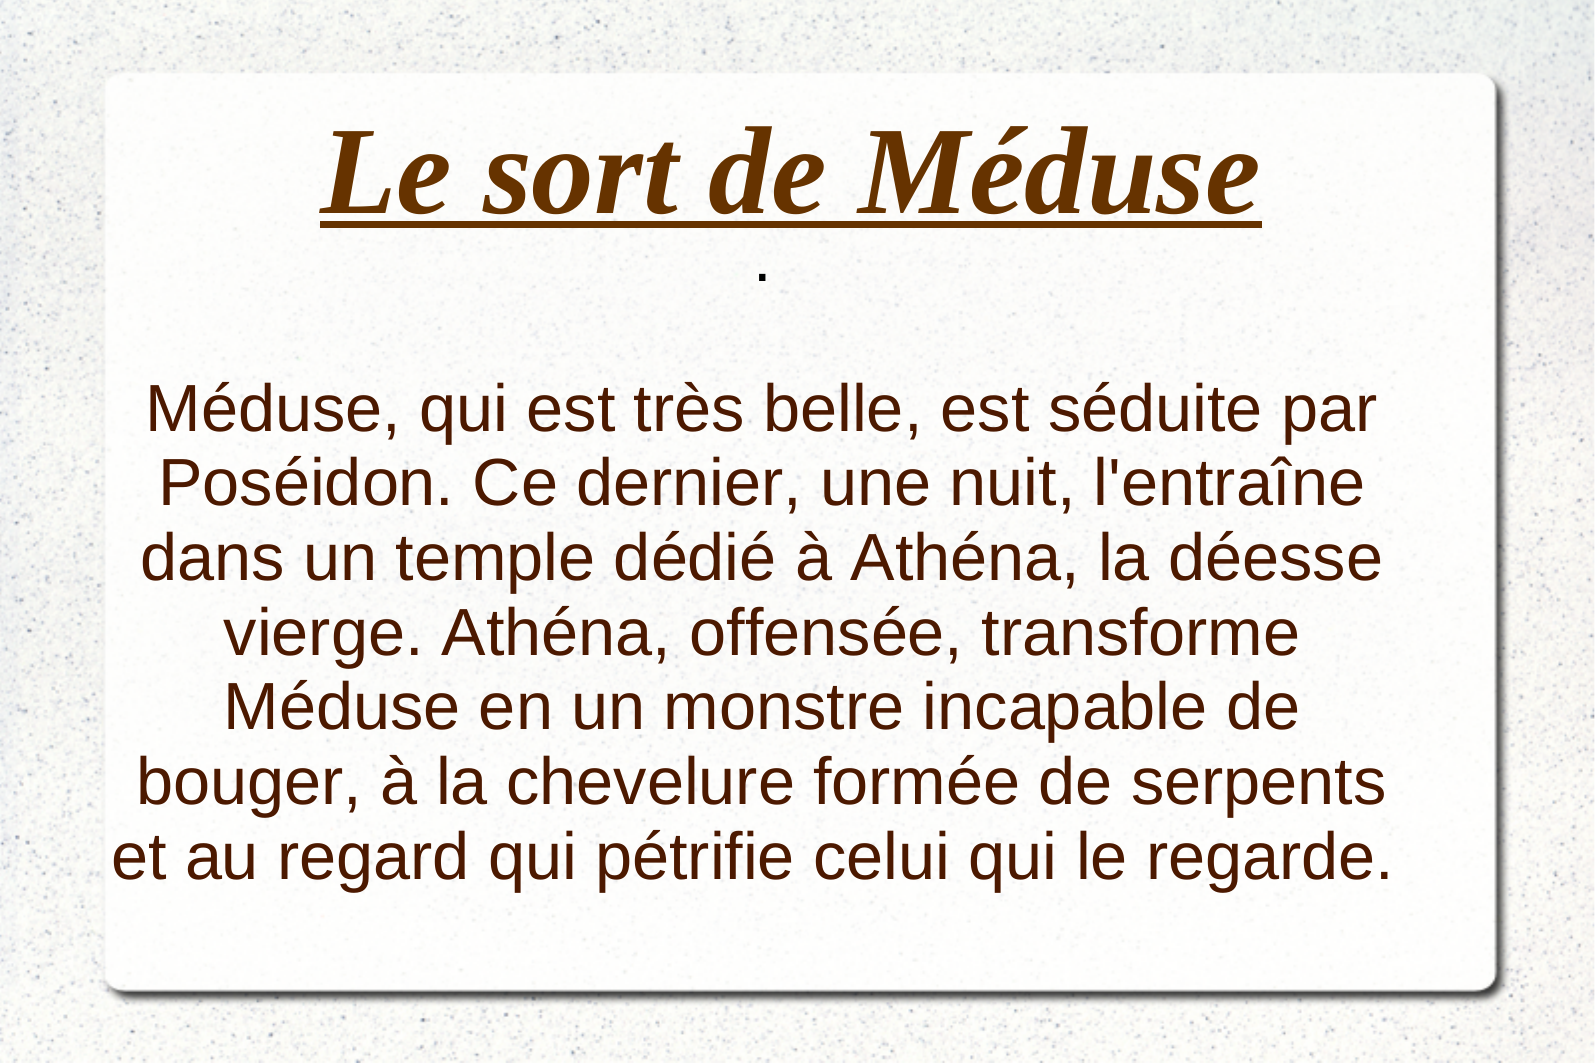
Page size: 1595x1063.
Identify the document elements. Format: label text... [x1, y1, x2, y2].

picture [0, 0, 1595, 1063]
subtitle . Méduse, qui est très belle, est séduite par Poséidon. Ce dernier, une nuit, l'entraîne dans un temple dédié à Athéna, la déesse vierge. Athéna, offensée, transforme Méduse en un monstre incapable de bouger, à la chevelure formée de serpents et au regard qui pétrifie celui qui le regarde. [107, 206, 1418, 909]
title Le sort de Méduse [113, 82, 1481, 261]
